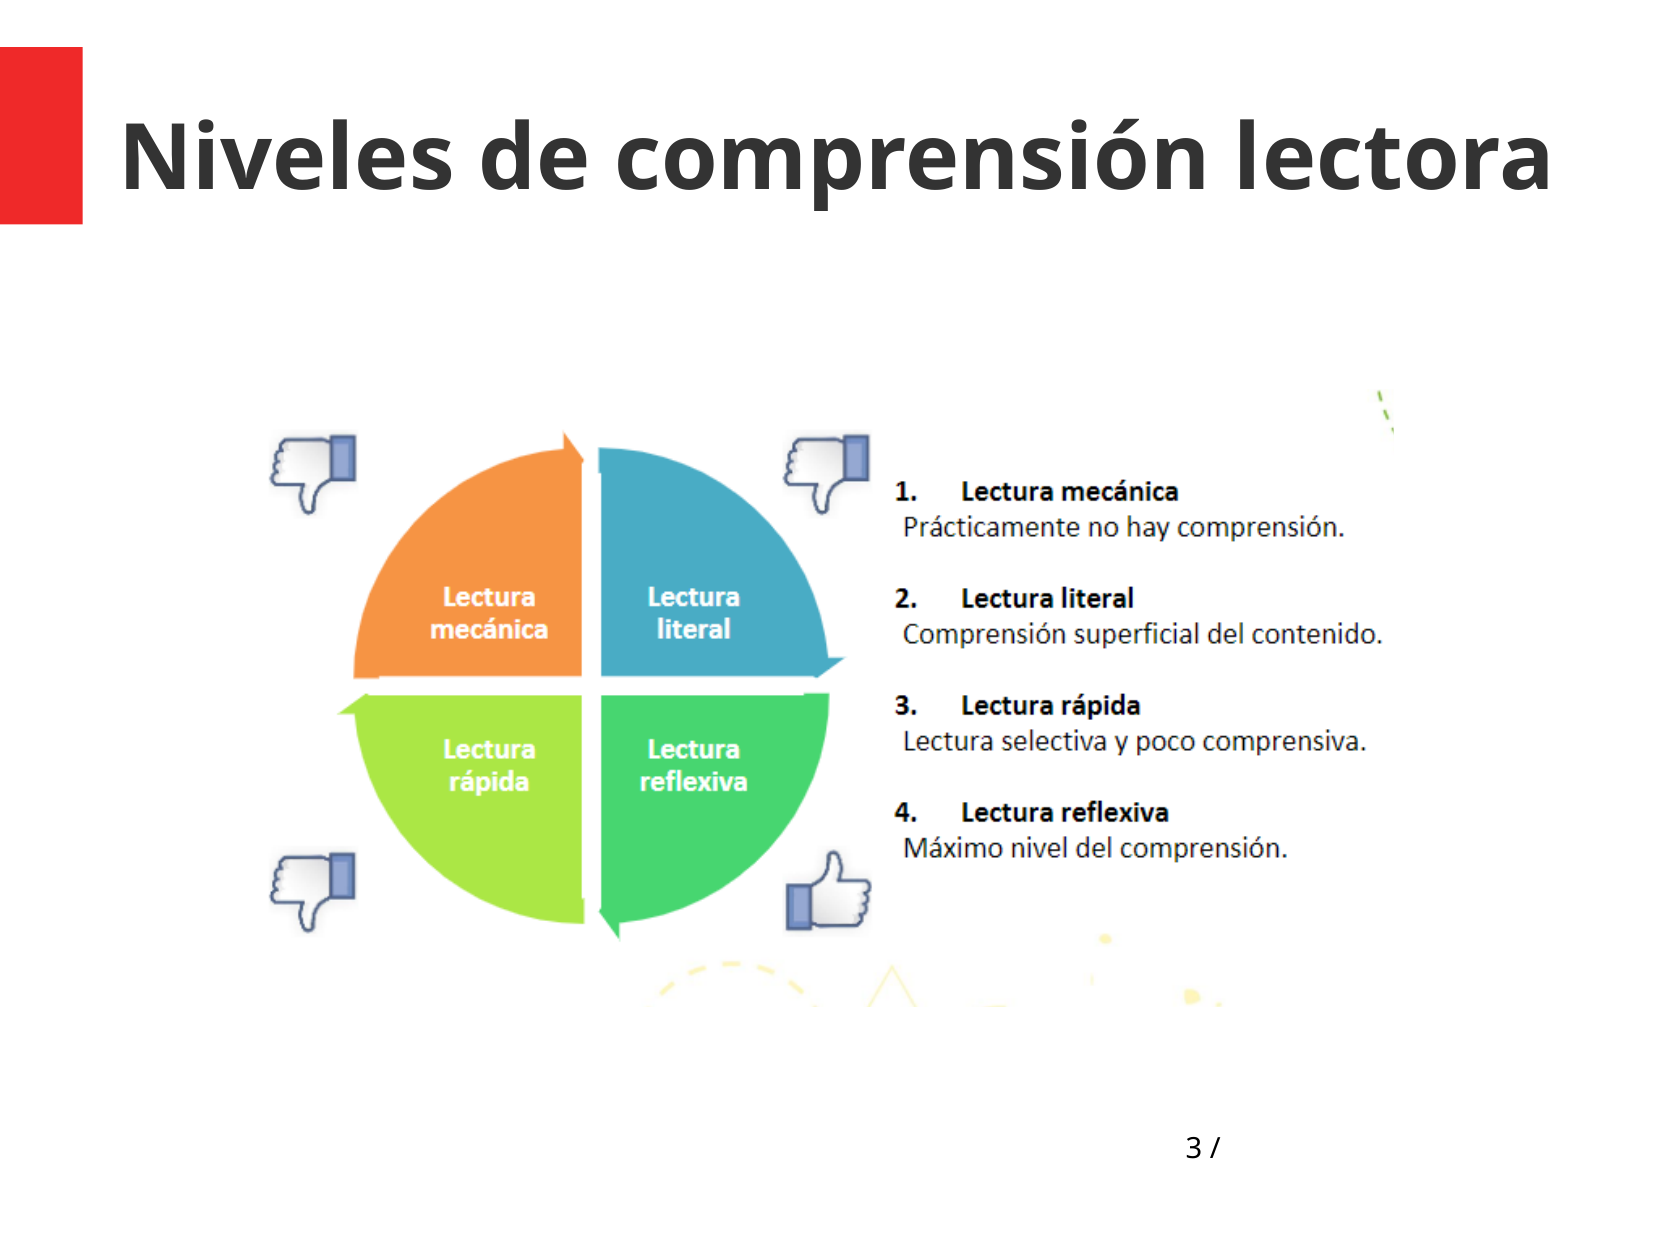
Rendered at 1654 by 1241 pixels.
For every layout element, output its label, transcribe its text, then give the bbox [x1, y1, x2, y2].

text_box / [1185, 1129, 1571, 1216]
title Niveles de comprensión lectora [118, 49, 1571, 257]
picture [224, 389, 1394, 1007]
